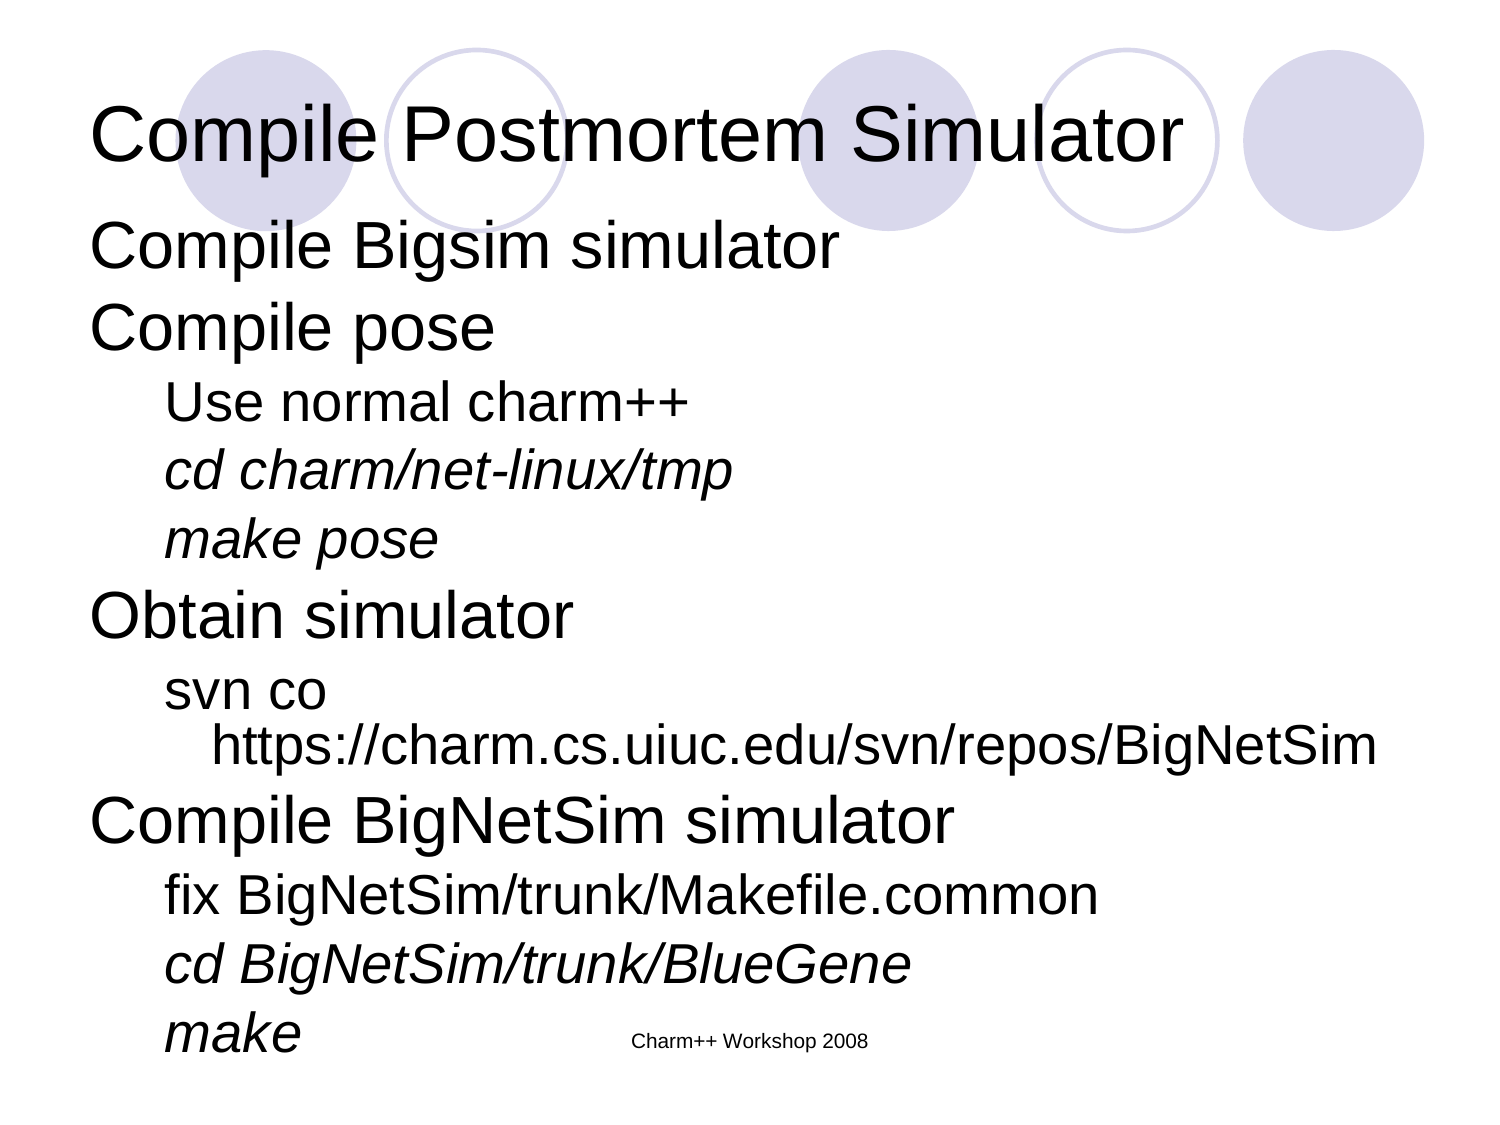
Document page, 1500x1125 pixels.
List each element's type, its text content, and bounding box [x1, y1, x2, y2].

title Compile Postmortem Simulator [75, 45, 1426, 208]
list Compile Bigsim simulator Compile pose Use normal charm++ cd charm/net-linux/tmp make pose Obtain simulator svn co https://charm.cs.uiuc.edu/svn/repos/BigNetSim Compile BigNetSim simulator fix BigNetSim/trunk/Makefile.common cd BigNetSim/trunk/BlueGene make [75, 208, 1426, 1125]
